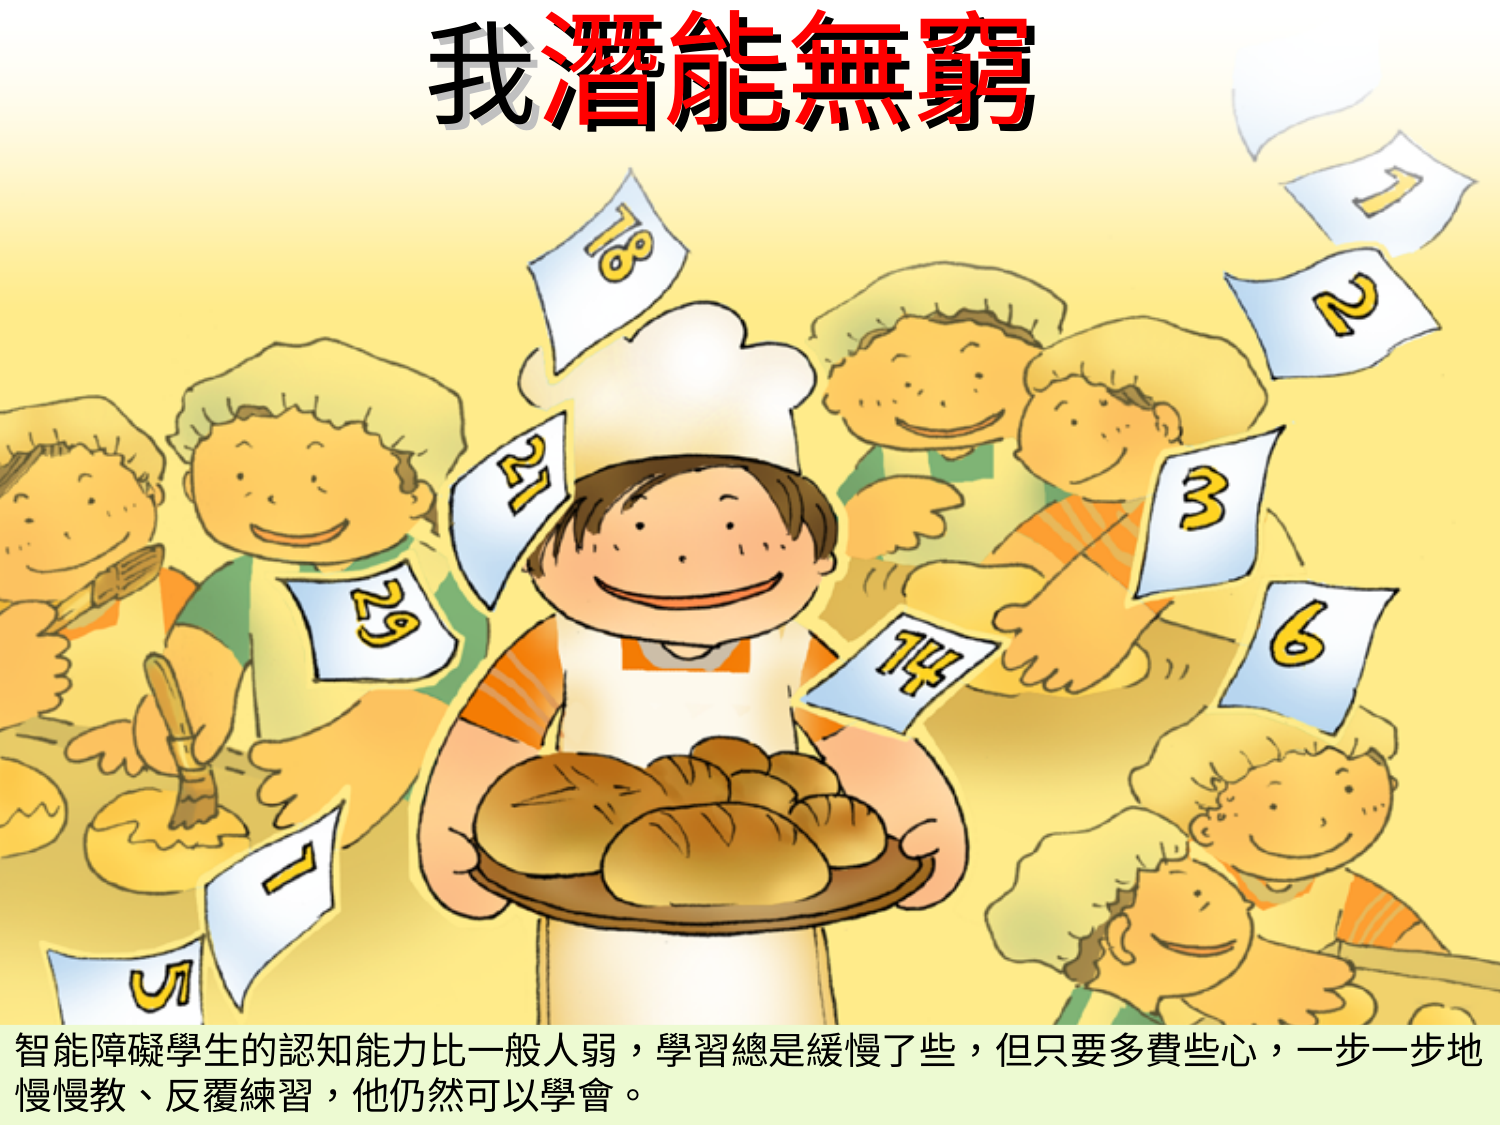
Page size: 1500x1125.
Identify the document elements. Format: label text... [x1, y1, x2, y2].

picture [0, 0, 1500, 1024]
title 我潛能無窮 [274, 0, 1138, 150]
subtitle 智能障礙學生的認知能力比一般人弱，學習總是緩慢了些，但只要多費些心，一步一步地慢慢教、反覆練習，他仍然可以學會。 [0, 1024, 1500, 1125]
